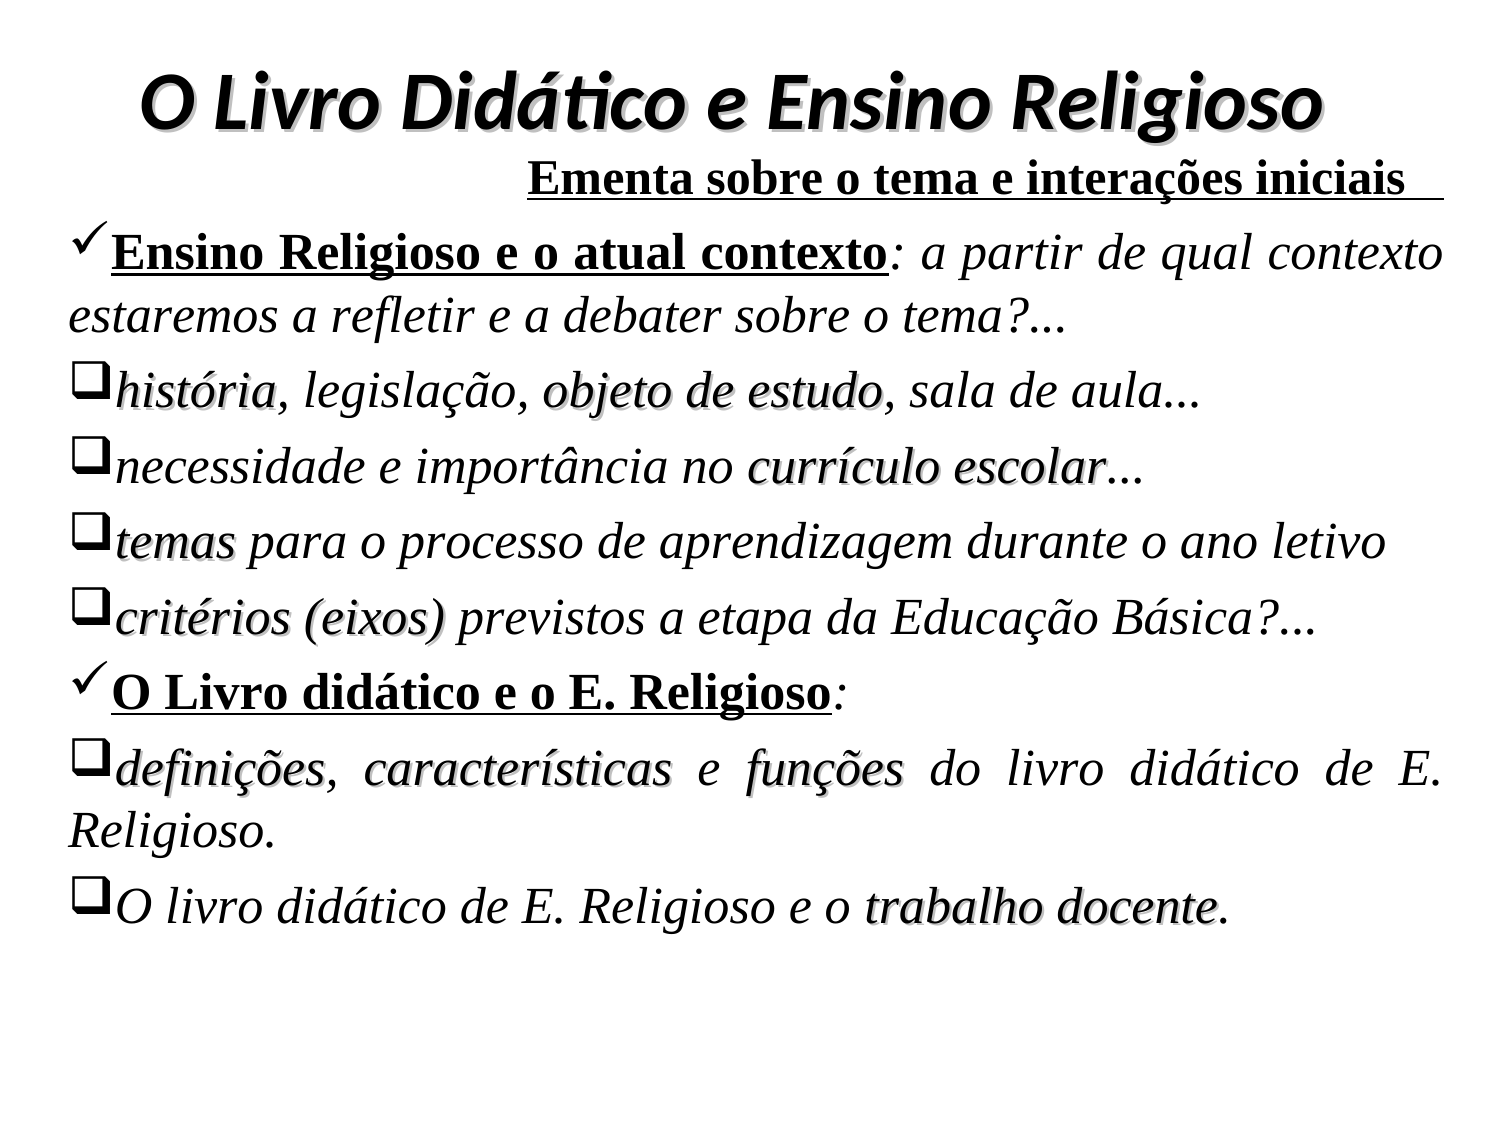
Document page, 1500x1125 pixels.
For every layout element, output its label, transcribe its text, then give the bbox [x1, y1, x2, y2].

text_box Ementa sobre o tema e interações iniciais Ensino Religioso e o atual contexto: a partir de qual contexto estaremos a refletir e a debater sobre o tema?... história, legislação, objeto de estudo, sala de aula... necessidade e importância no currículo escolar... temas para o processo de aprendizagem durante o ano letivo critérios (eixos) previstos a etapa da Educação Básica?... O Livro didático e o E. Religioso: definições, características e funções do livro didático de E. Religioso. O livro didático de E. Religioso e o trabalho docente. [53, 137, 1459, 1047]
title O Livro Didático e Ensino Religioso [64, 0, 1400, 137]
